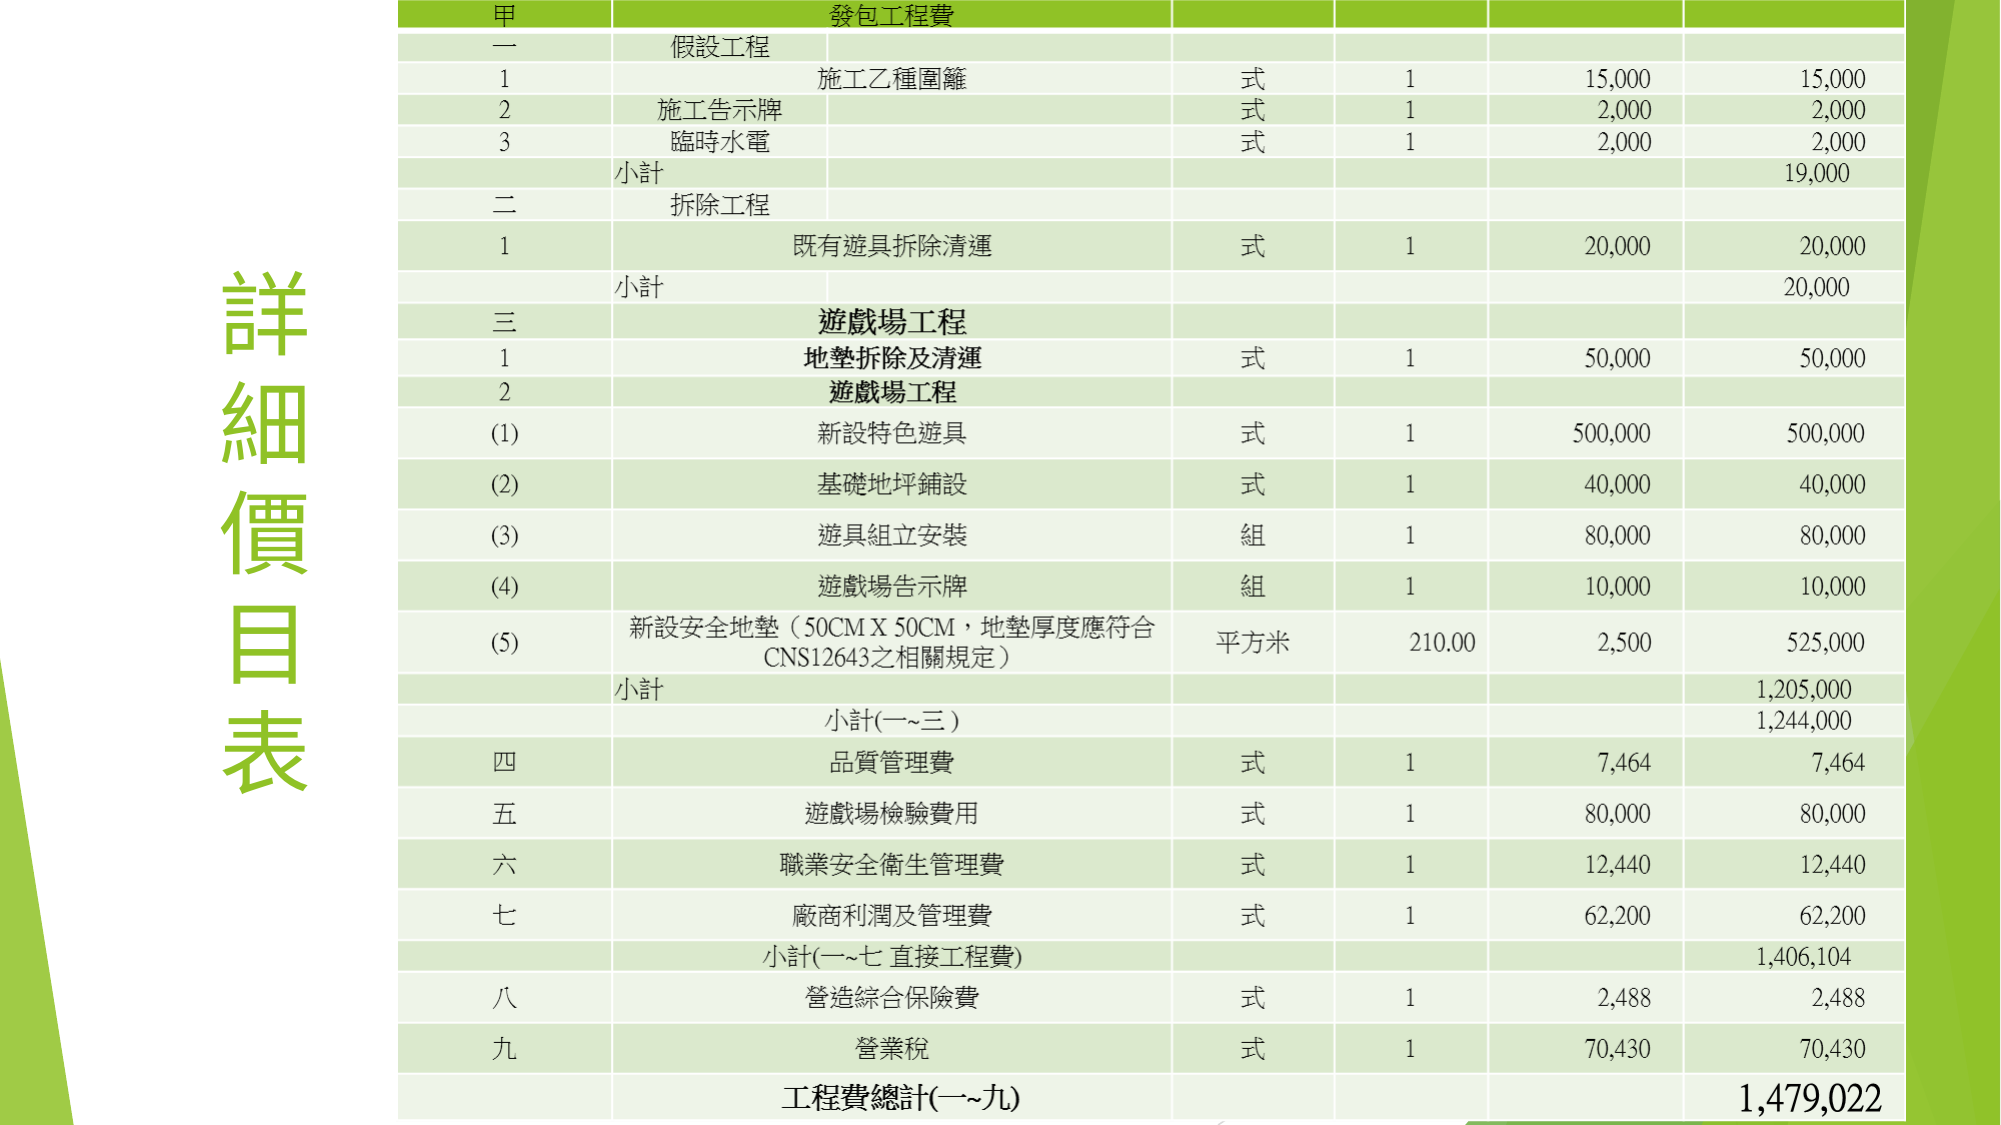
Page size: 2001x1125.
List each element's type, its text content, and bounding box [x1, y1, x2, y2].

picture [396, 0, 1906, 1125]
title 詳細價目表 [204, 248, 341, 850]
